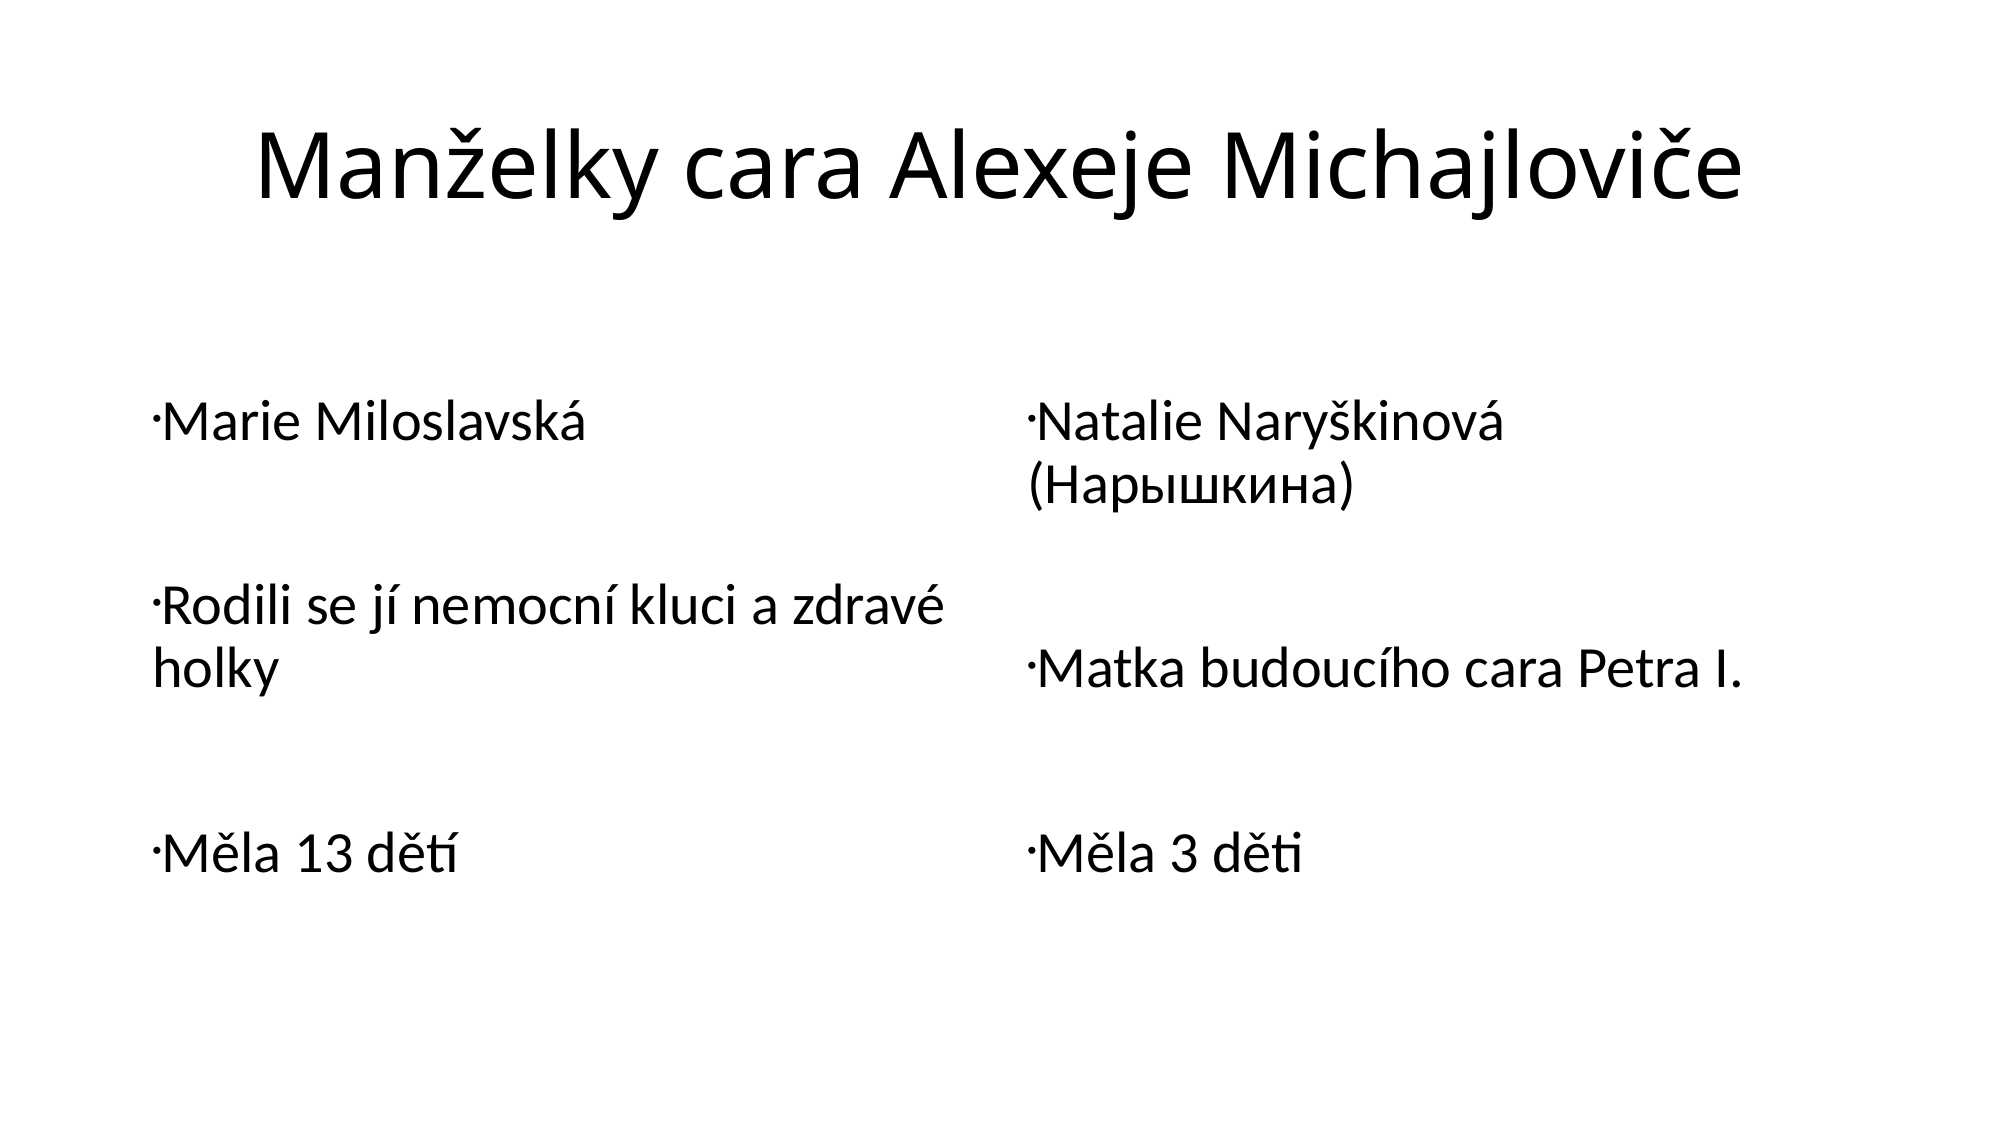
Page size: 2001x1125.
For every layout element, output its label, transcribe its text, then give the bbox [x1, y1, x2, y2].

title Manželky cara Alexeje Michajloviče [137, 111, 1863, 330]
list Natalie Naryškinová (Нарышкина) Matka budoucího cara Petra I. Měla 3 děti [1012, 382, 1863, 1097]
list Marie Miloslavská Rodili se jí nemocní kluci a zdravé holky Měla 13 dětí [137, 382, 988, 1097]
